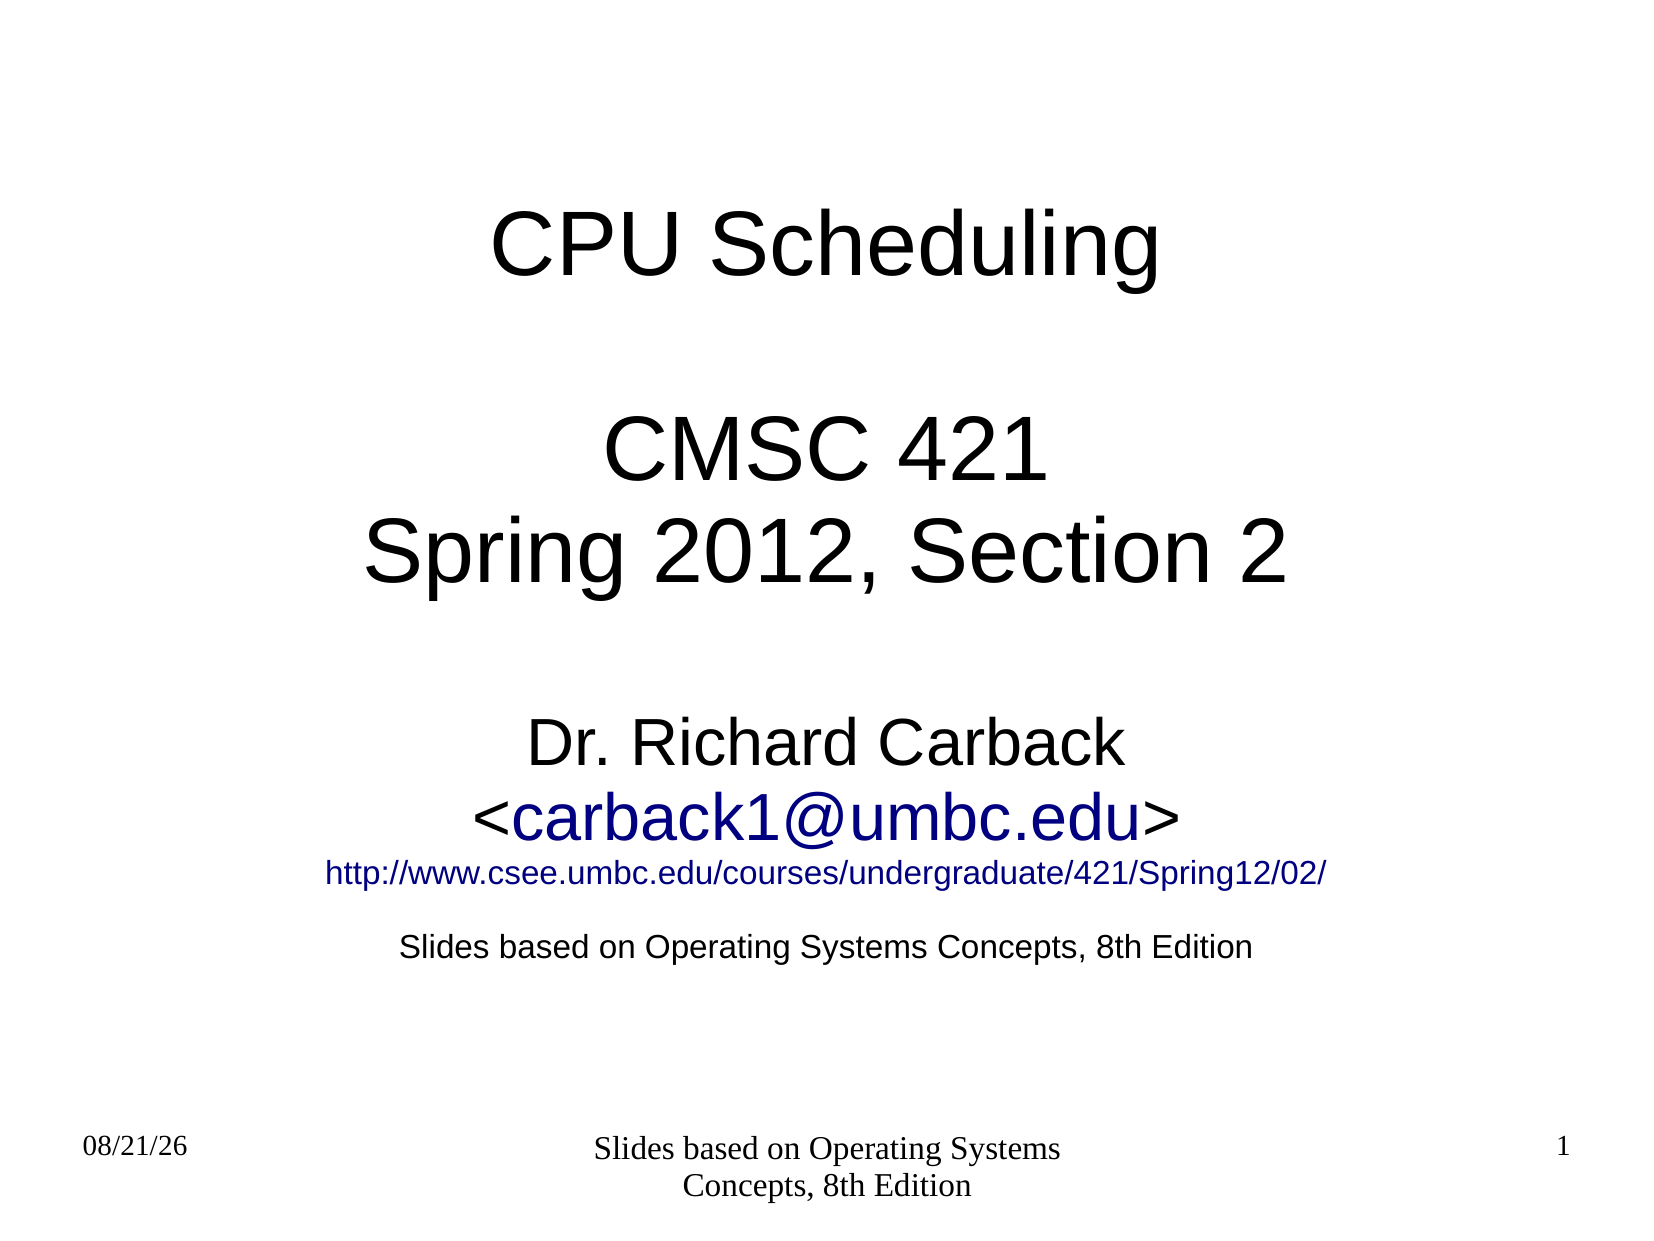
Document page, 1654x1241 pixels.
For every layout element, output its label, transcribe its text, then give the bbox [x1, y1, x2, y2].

subtitle CPU Scheduling CMSC 421 Spring 2012, Section 2 Dr. Richard Carback <carback1@umbc.edu> http://www.csee.umbc.edu/courses/undergraduate/421/Spring12/02/ Slides based on Operating Systems Concepts, 8th Edition [82, 49, 1571, 1109]
